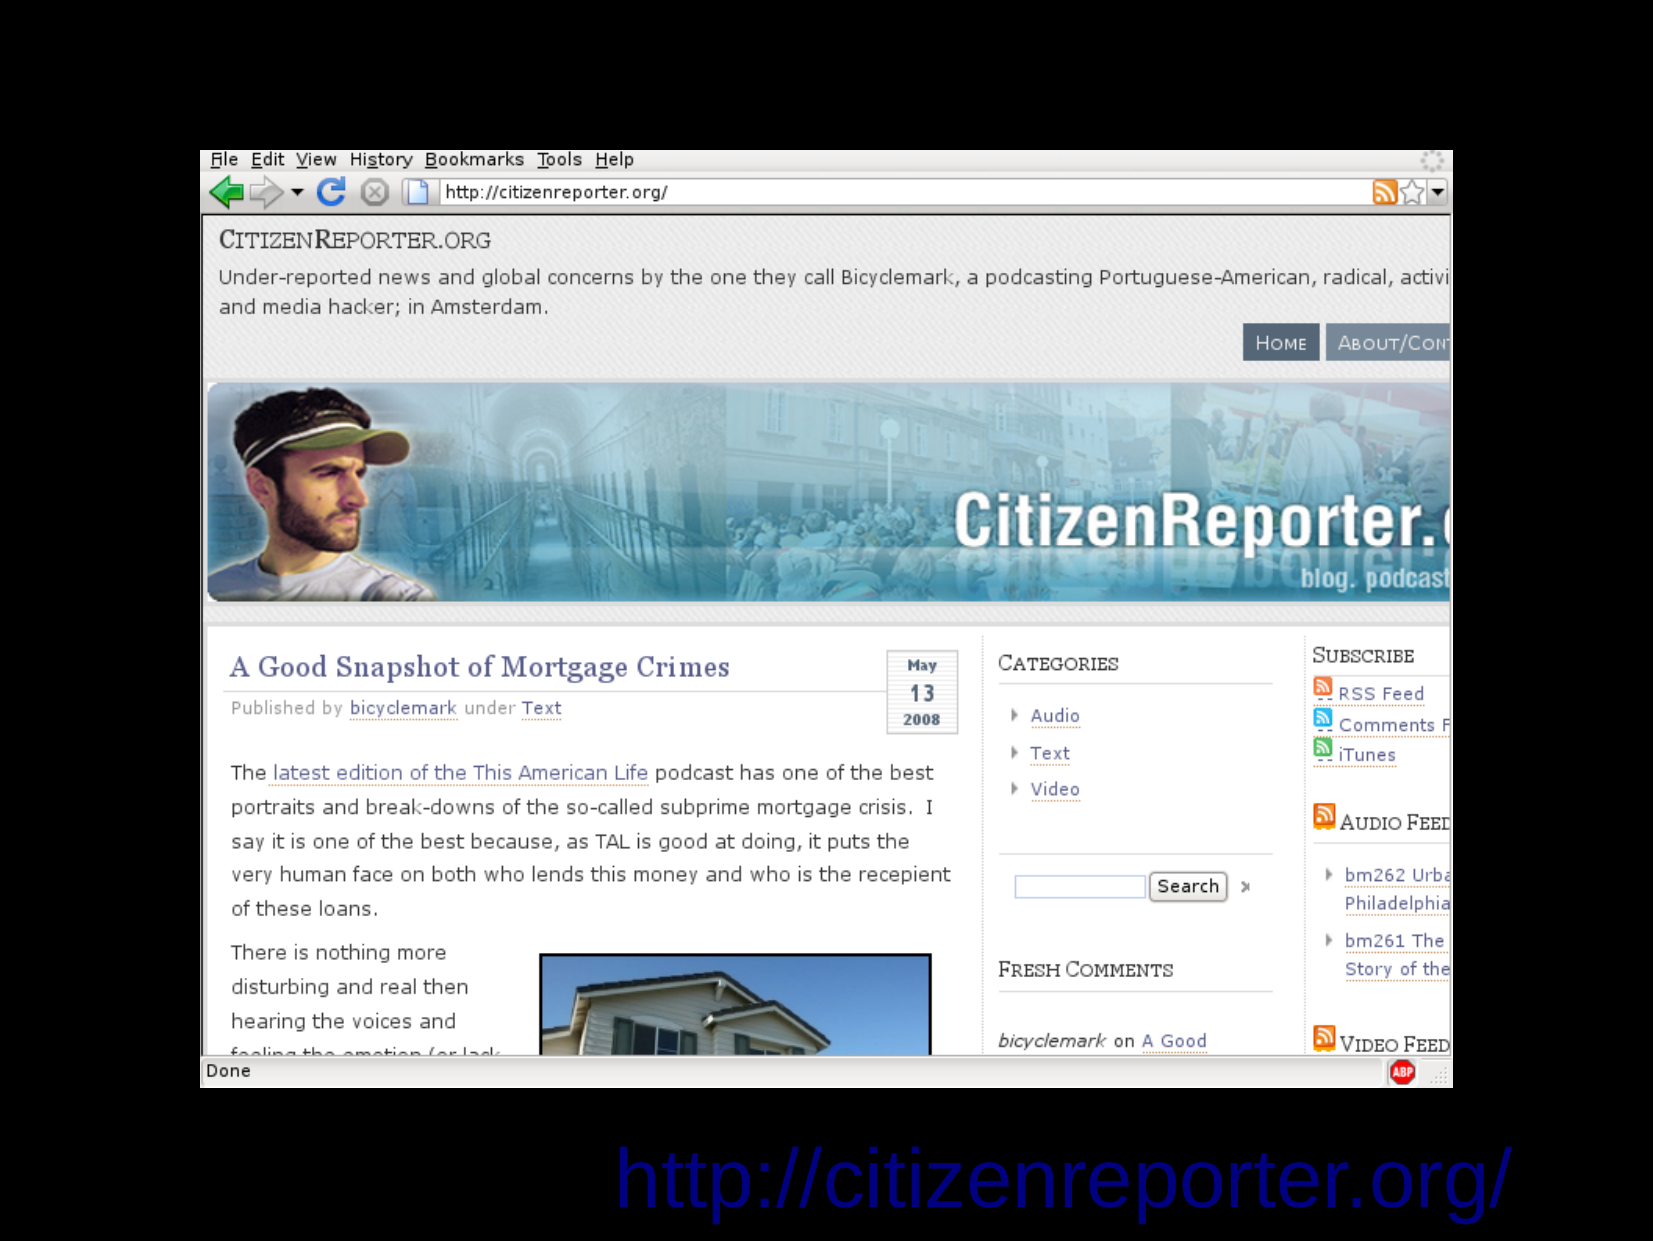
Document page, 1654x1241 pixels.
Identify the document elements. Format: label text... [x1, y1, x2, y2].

picture [200, 150, 1453, 1088]
text_box http://citizenreporter.org/ [600, 1125, 1538, 1233]
